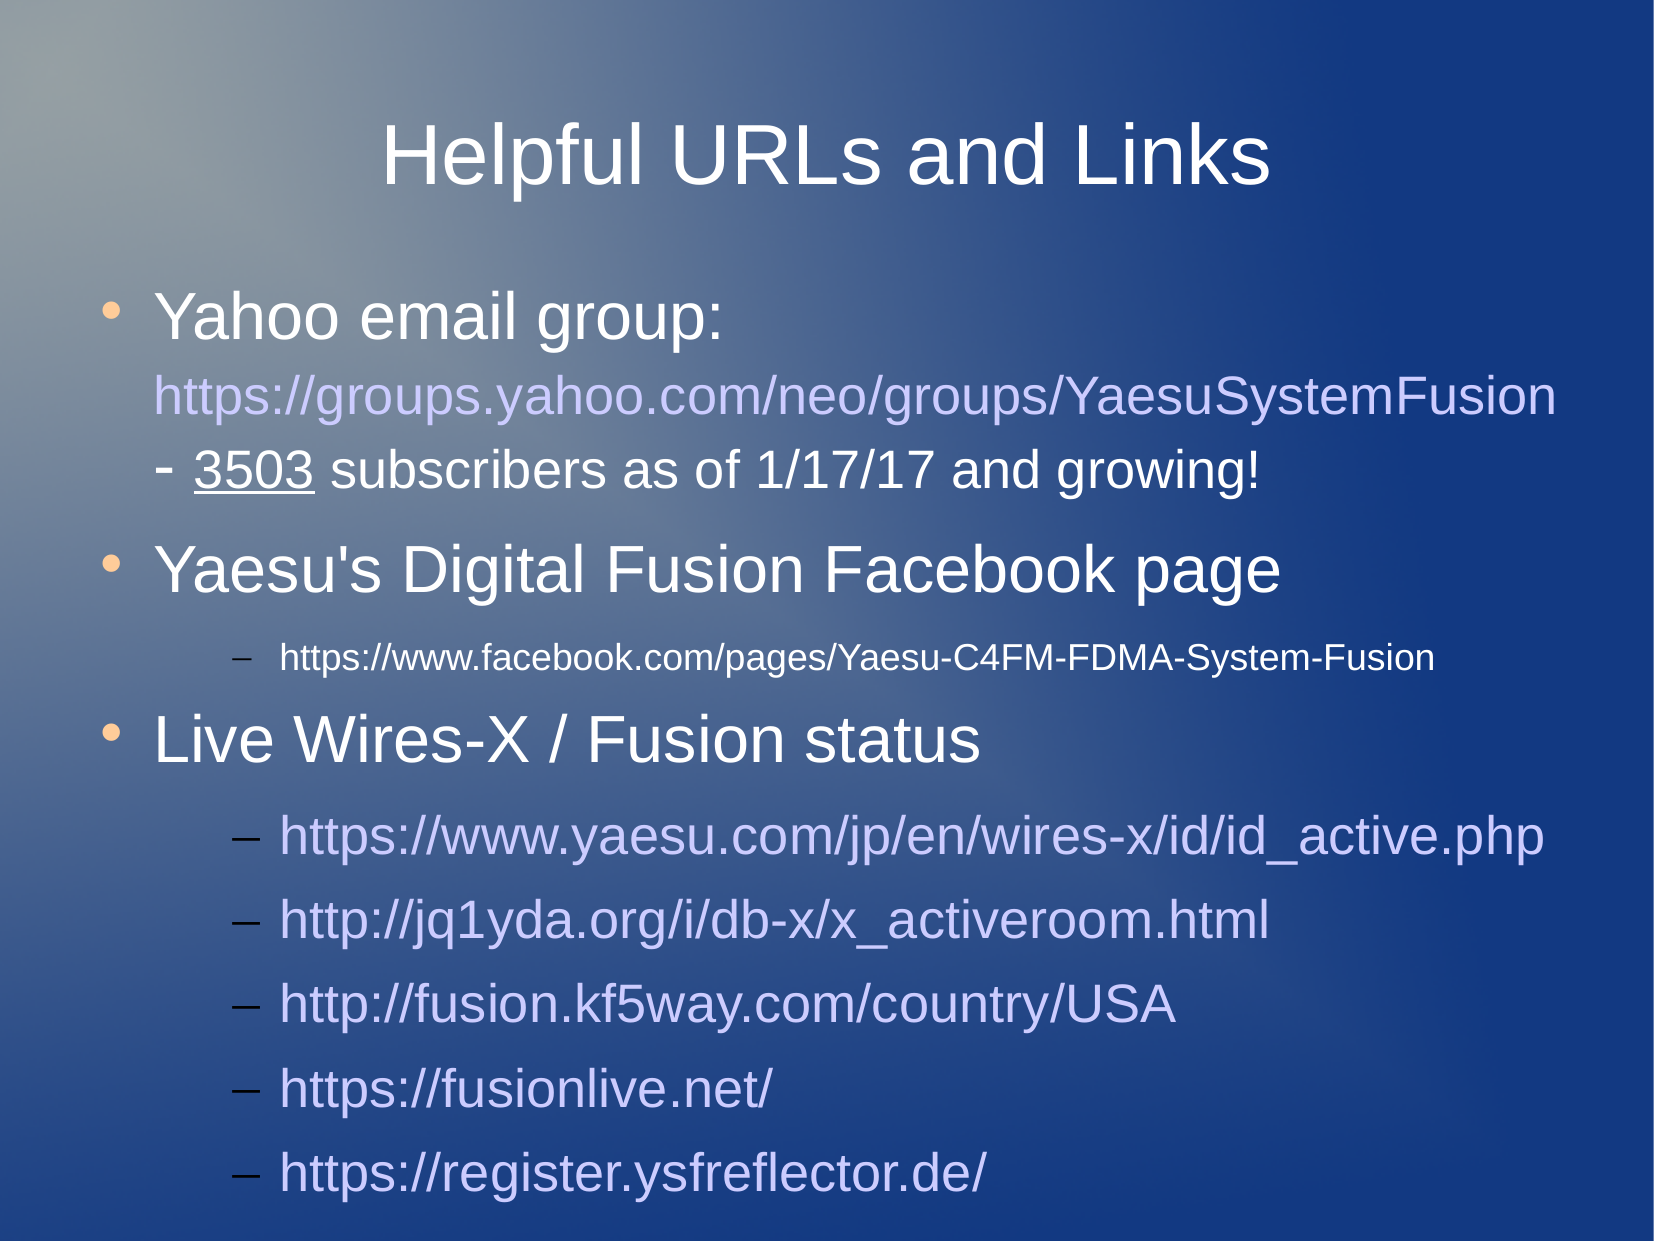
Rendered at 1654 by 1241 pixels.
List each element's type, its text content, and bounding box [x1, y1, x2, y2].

title Helpful URLs and Links [82, 49, 1571, 257]
list Yahoo email group: https://groups.yahoo.com/neo/groups/YaesuSystemFusion - 3503 subscribers as of 1/17/17 and growing! Yaesu's Digital Fusion Facebook page https://www.facebook.com/pages/Yaesu-C4FM-FDMA-System-Fusion Live Wires-X / Fusion status https://www.yaesu.com/jp/en/wires-x/id/id_active.php http://jq1yda.org/i/db-x/x_activeroom.html http://fusion.kf5way.com/country/USA https://fusionlive.net/ https://register.ysfreflector.de/ [82, 275, 1571, 1241]
picture [0, 0, 1654, 1241]
